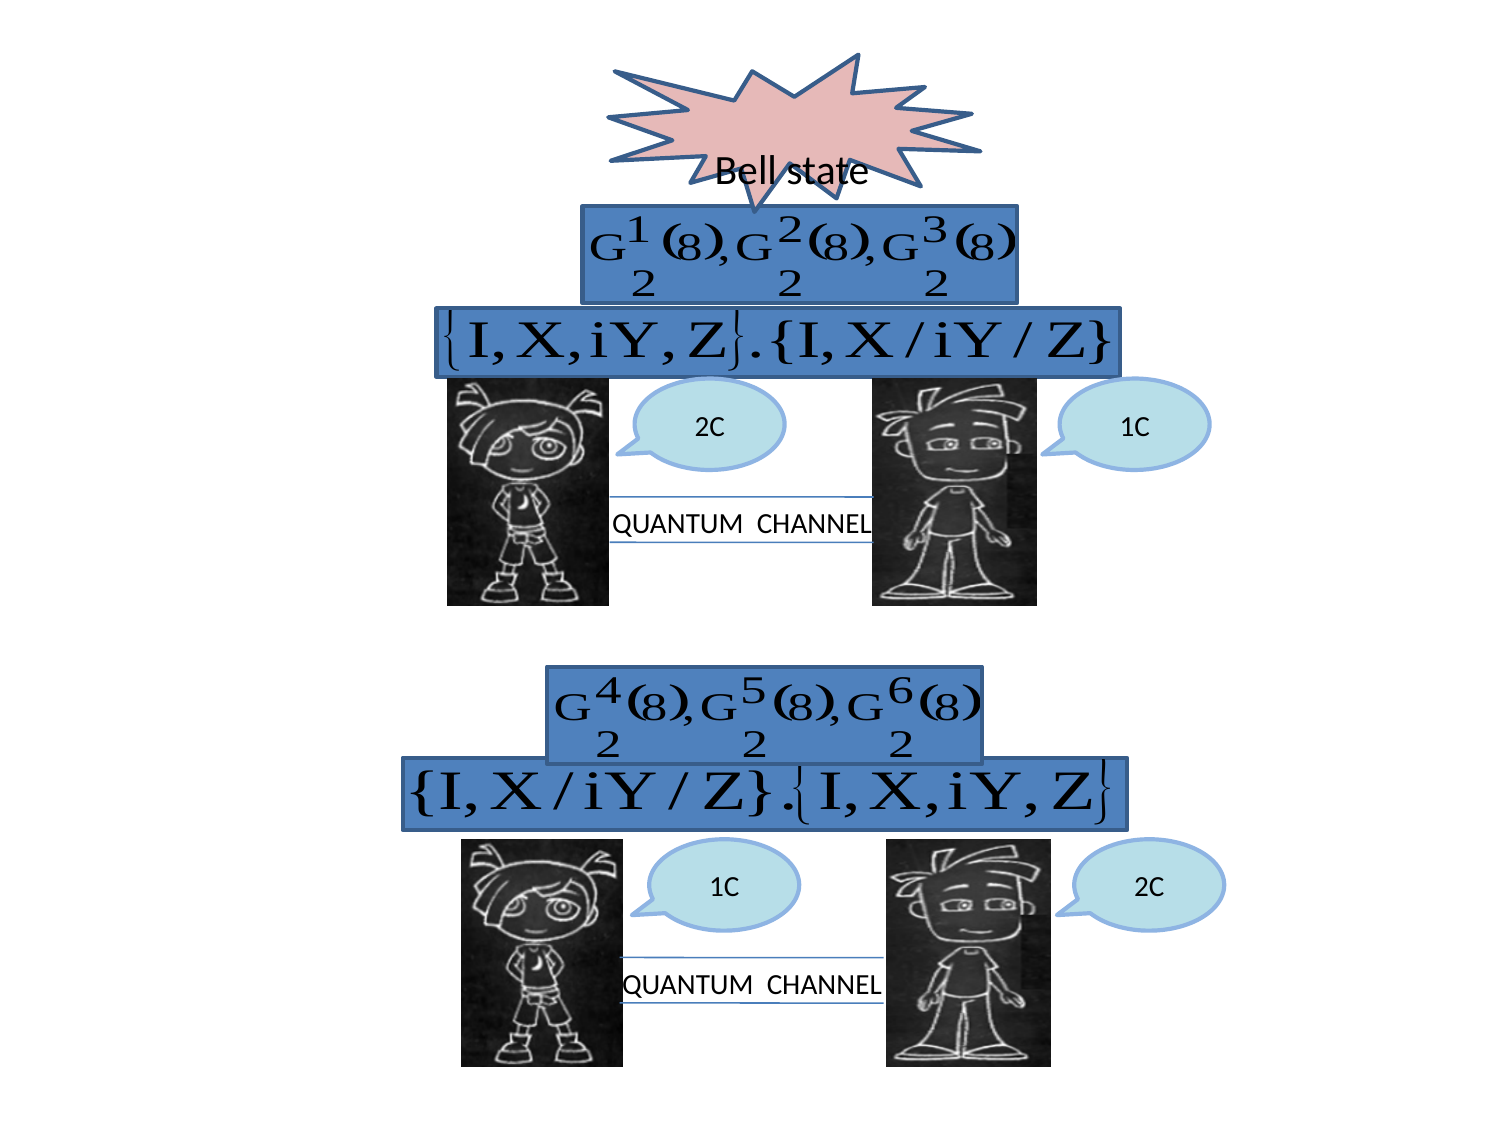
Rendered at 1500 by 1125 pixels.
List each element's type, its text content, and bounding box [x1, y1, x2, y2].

chart [404, 759, 1126, 828]
chart [584, 208, 1015, 302]
picture [461, 839, 623, 1067]
text_box QUANTUM CHANNEL [607, 957, 900, 1008]
chart [438, 310, 1118, 375]
text_box Bell state [608, 54, 981, 212]
text_box 2C [617, 378, 785, 470]
chart [549, 668, 980, 762]
text_box 2C [1056, 839, 1225, 931]
text_box 1C [1042, 378, 1210, 470]
text_box QUANTUM CHANNEL [597, 496, 890, 548]
picture [447, 378, 609, 606]
picture [886, 839, 1051, 1067]
picture [872, 378, 1037, 606]
text_box 1C [631, 839, 800, 931]
